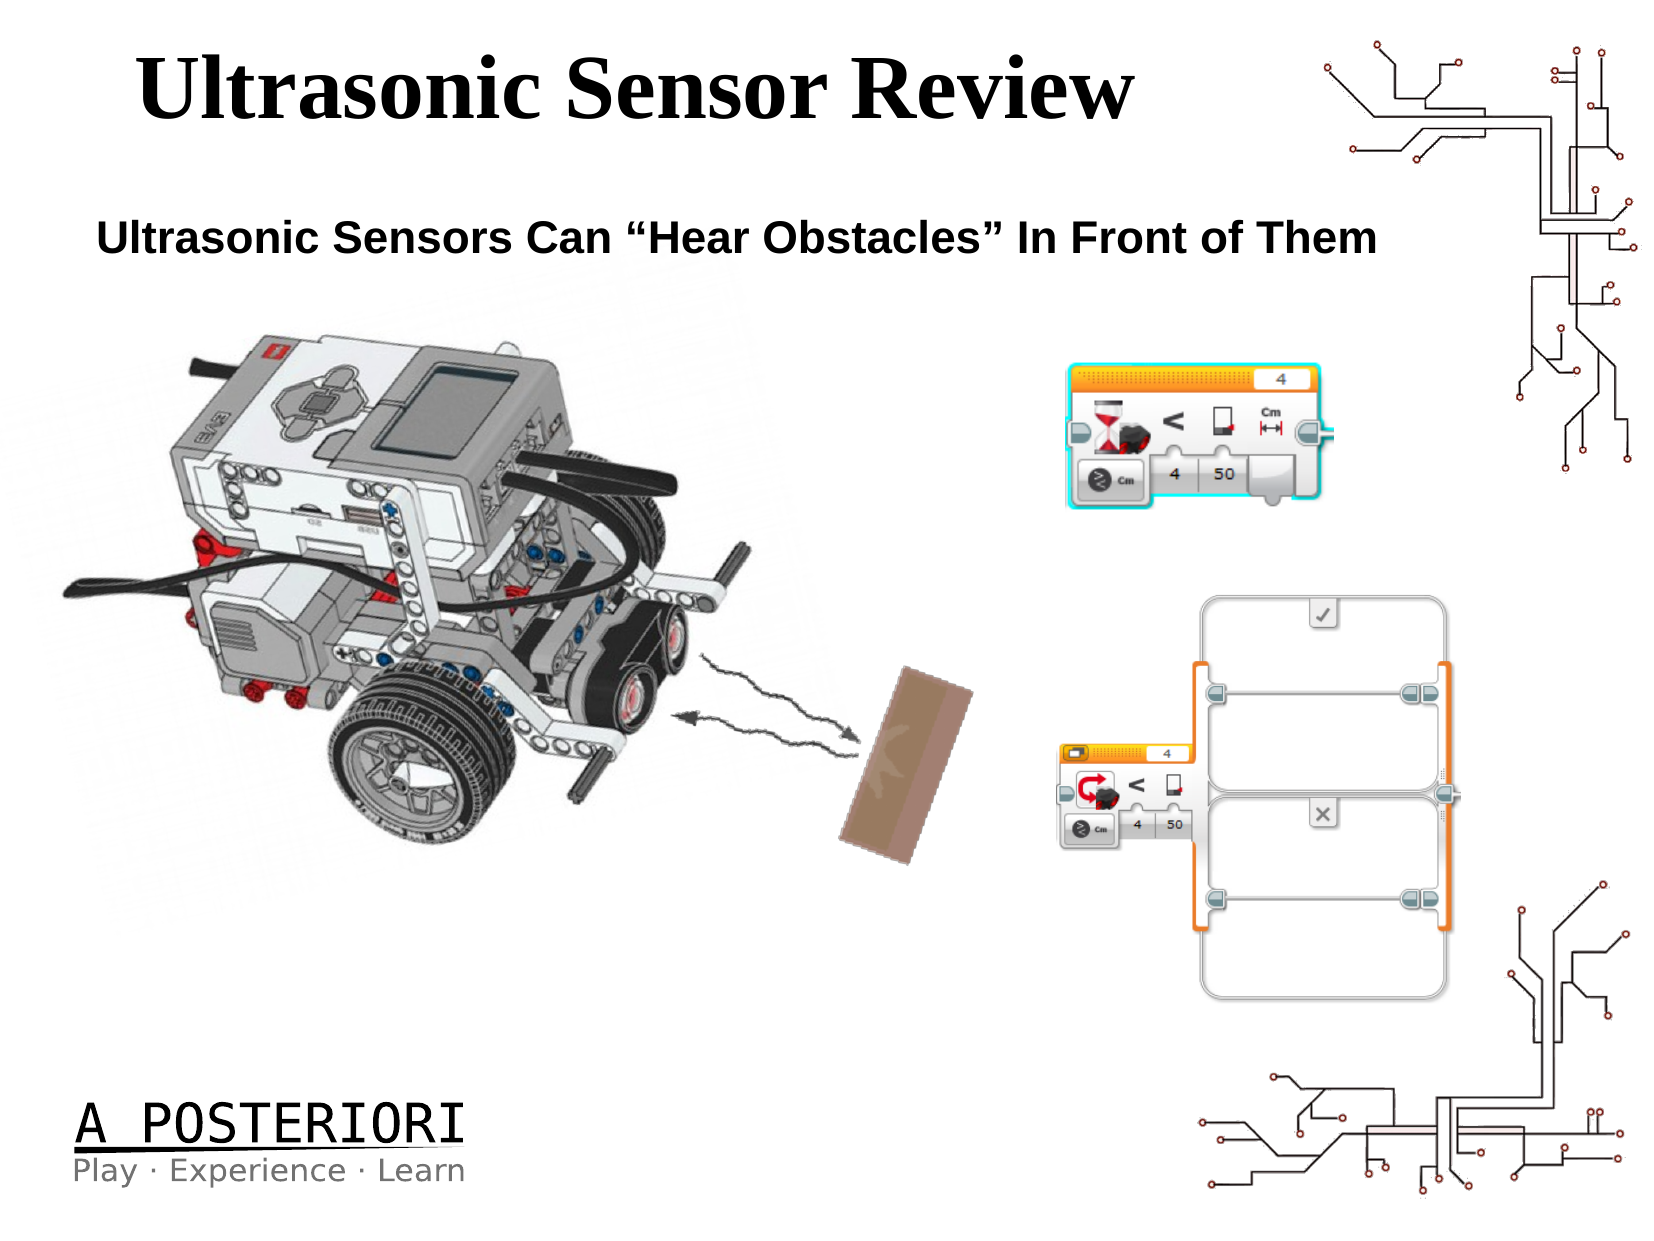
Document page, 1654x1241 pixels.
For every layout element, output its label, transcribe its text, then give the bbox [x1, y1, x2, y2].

picture [1305, 35, 1643, 496]
picture [1056, 588, 1636, 1201]
picture [0, 376, 1002, 939]
picture [73, 1101, 466, 1189]
text_box Ultrasonic Sensors Can “Hear Obstacles” In Front of Them [81, 204, 1432, 803]
picture [1065, 344, 1334, 516]
title Ultrasonic Sensor Review [11, 0, 1261, 190]
